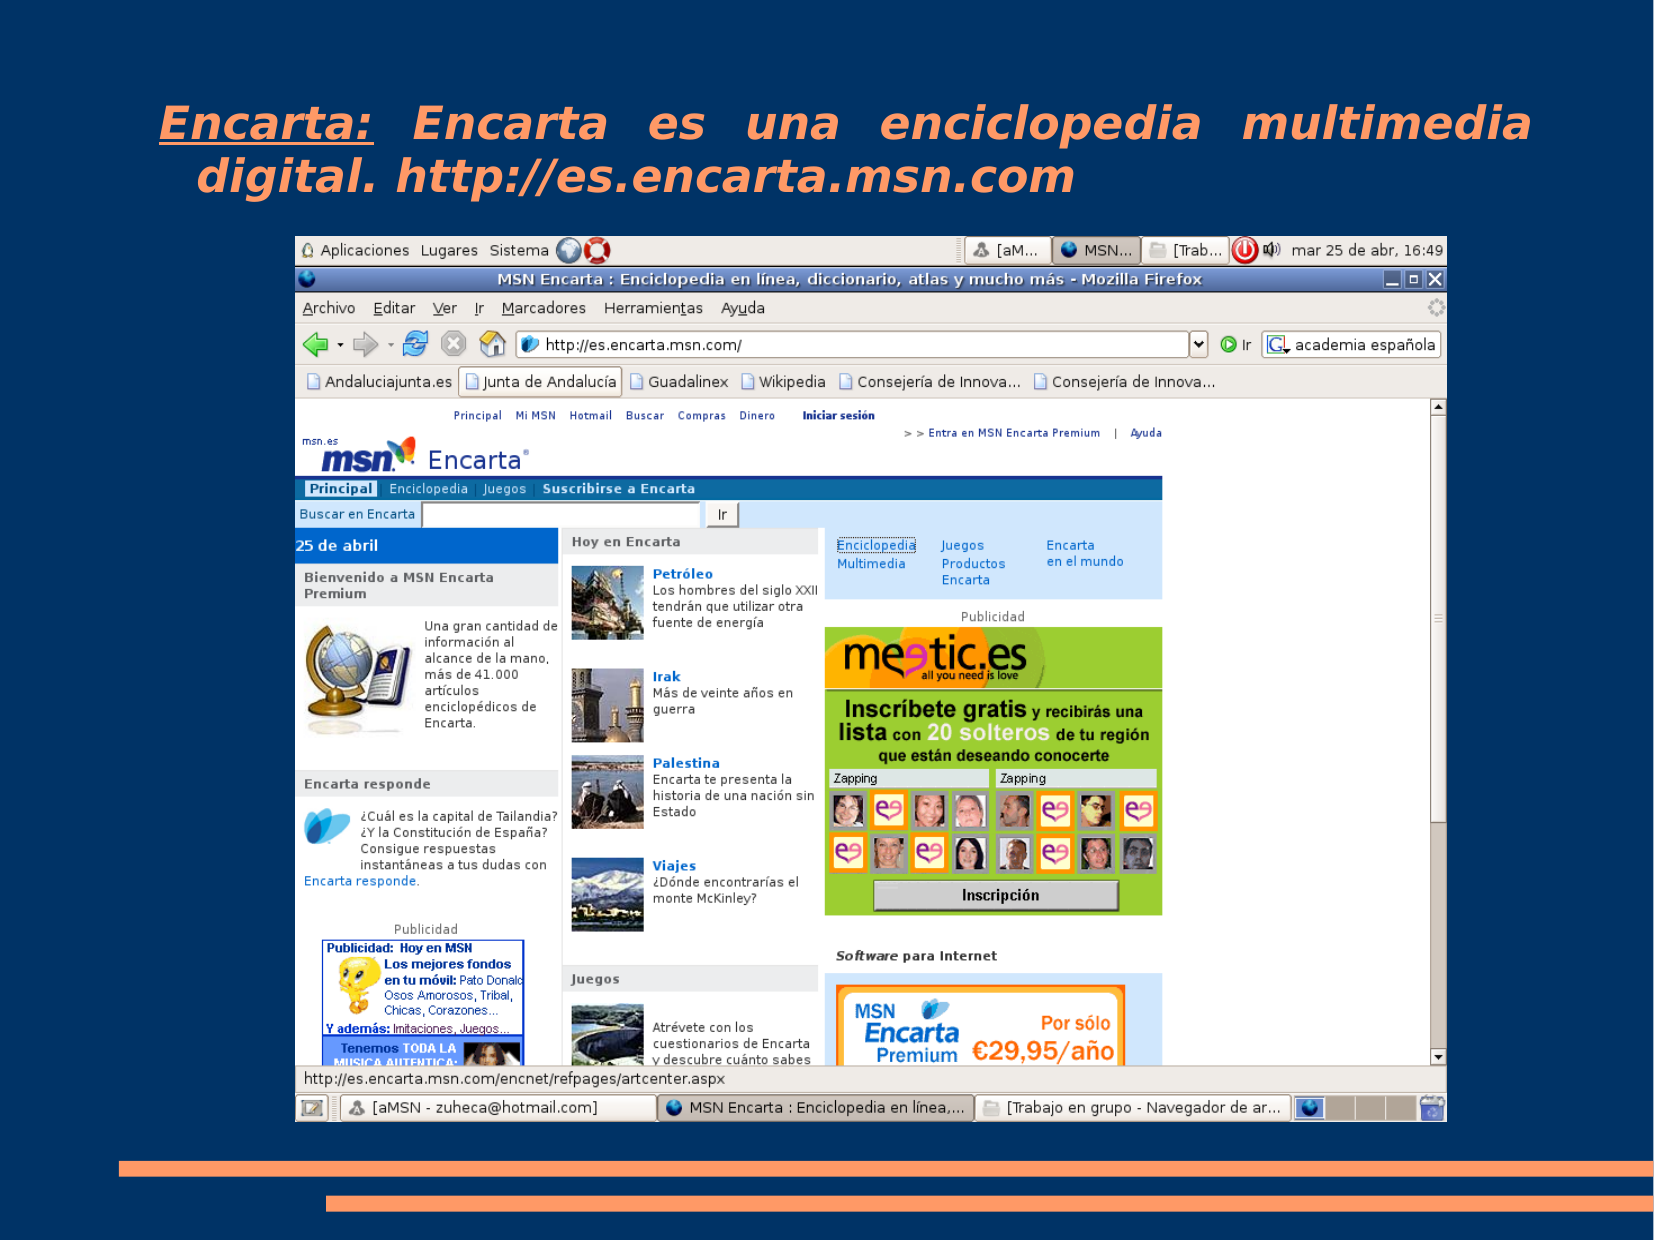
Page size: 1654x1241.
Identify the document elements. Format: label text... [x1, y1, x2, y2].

picture [295, 236, 1447, 1123]
title Encarta: Encarta es una enciclopedia multimedia digital. http://es.encarta.msn.com [121, 46, 1534, 254]
